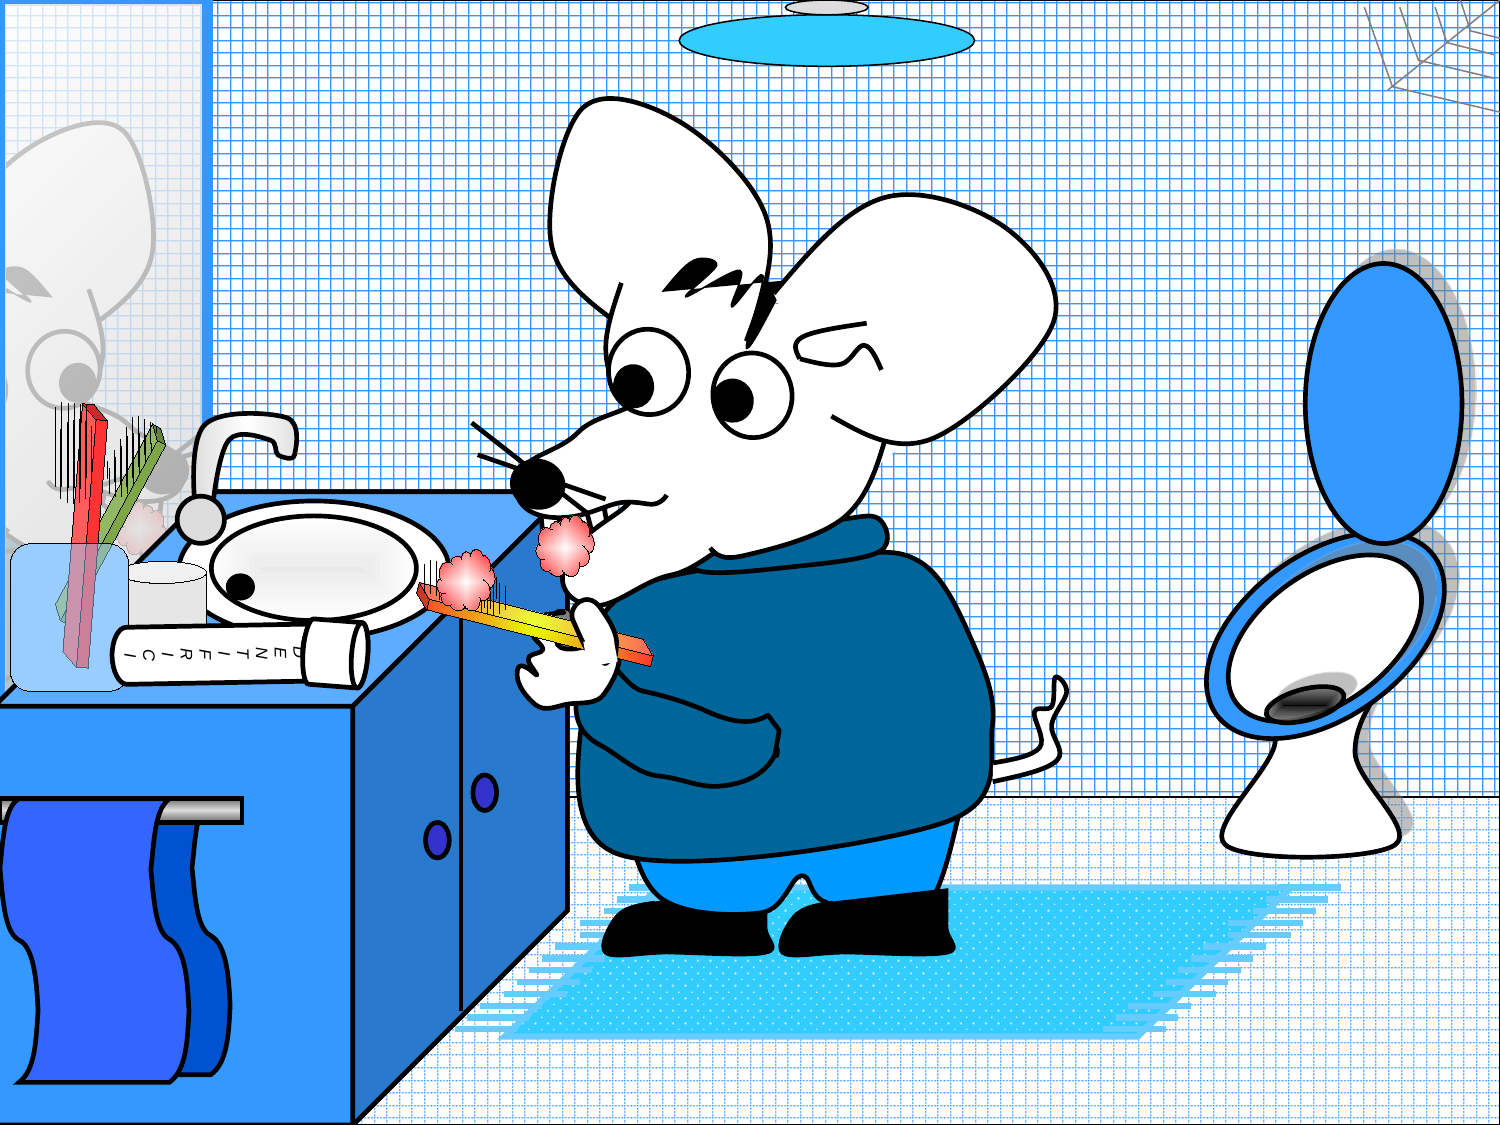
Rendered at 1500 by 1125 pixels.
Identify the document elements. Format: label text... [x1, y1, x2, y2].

text_box [1396, 28, 1500, 111]
text_box D E N T I F R I C I [112, 624, 308, 685]
text_box [1462, 0, 1497, 23]
text_box [0, 0, 1500, 1125]
text_box [1471, 2, 1500, 37]
